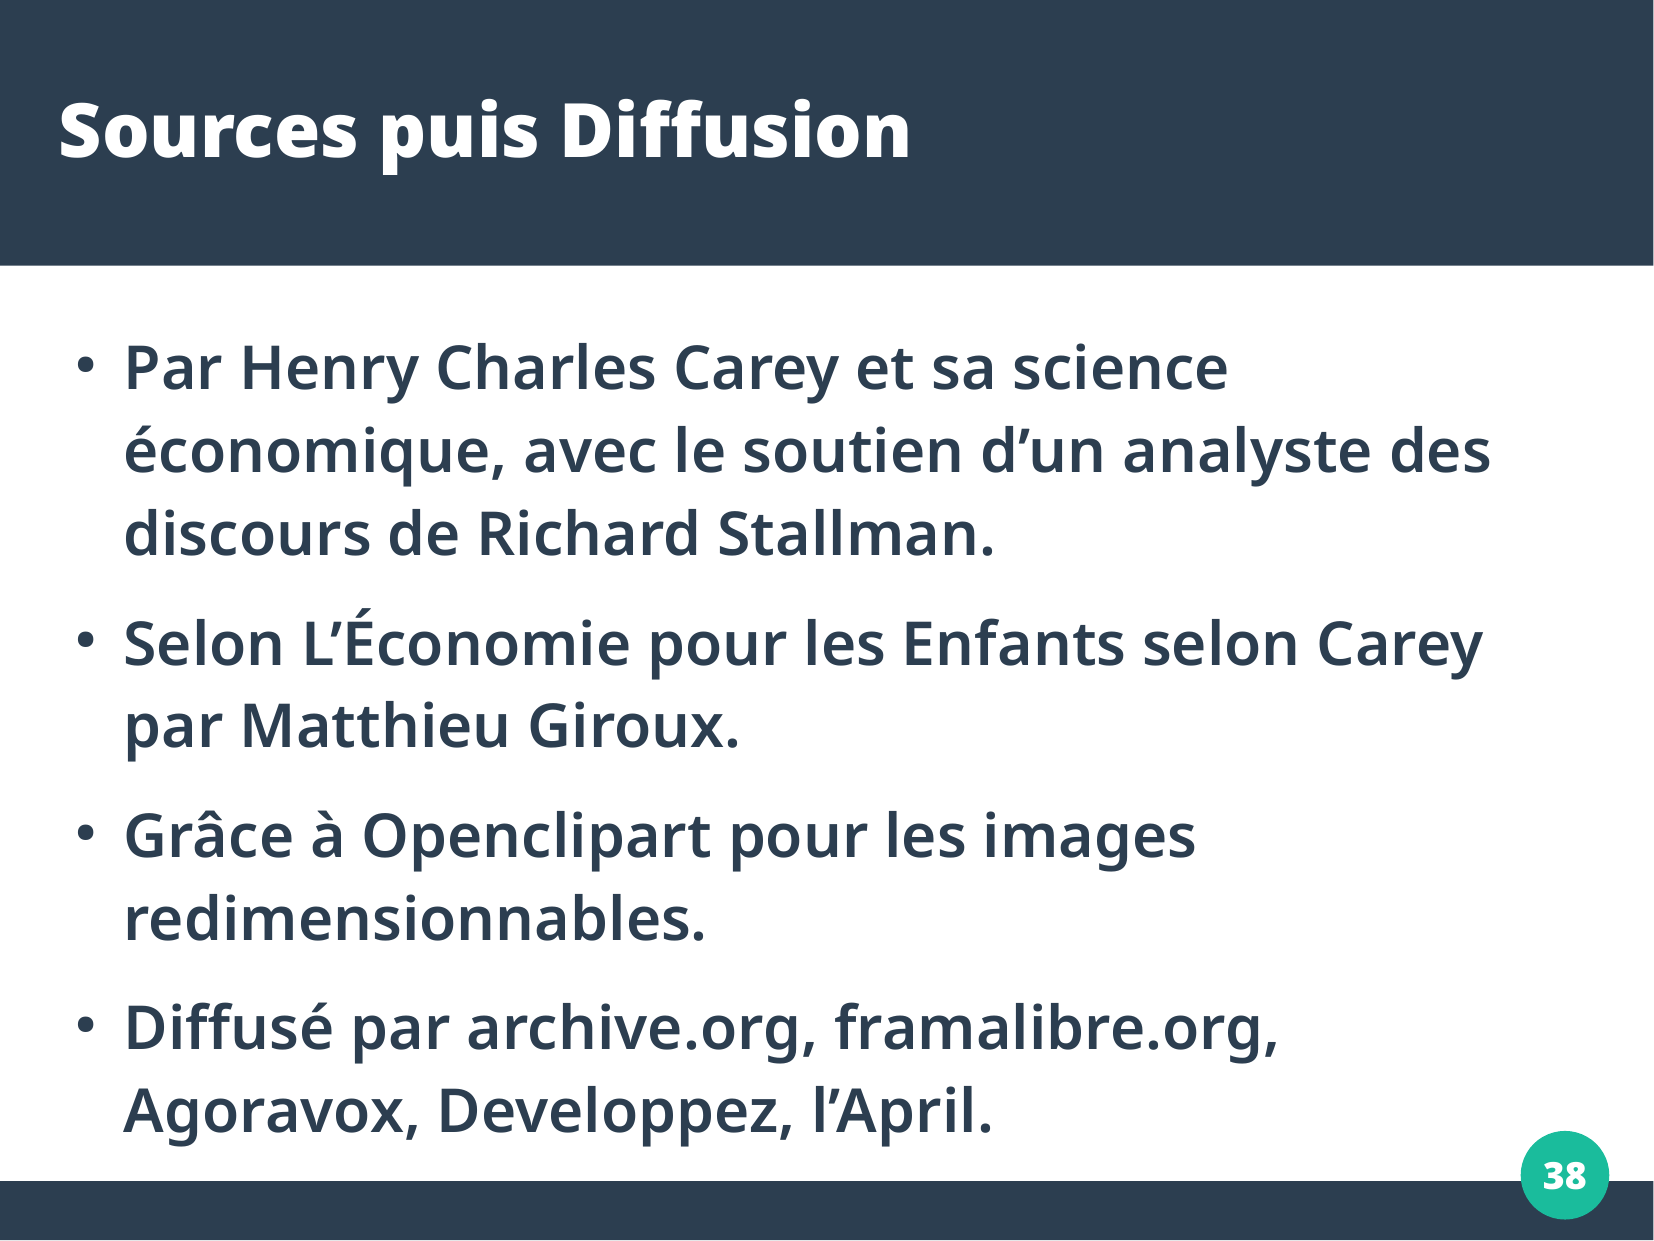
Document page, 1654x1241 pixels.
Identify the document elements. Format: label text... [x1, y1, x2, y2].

list Par Henry Charles Carey et sa science économique, avec le soutien d’un analyste des discours de Richard Stallman. Selon L’Économie pour les Enfants selon Carey par Matthieu Giroux. Grâce à Openclipart pour les images redimensionnables. Diffusé par archive.org, framalibre.org, Agoravox, Developpez, l’April. [59, 324, 1595, 1152]
title Sources puis Diffusion [59, 49, 1595, 207]
